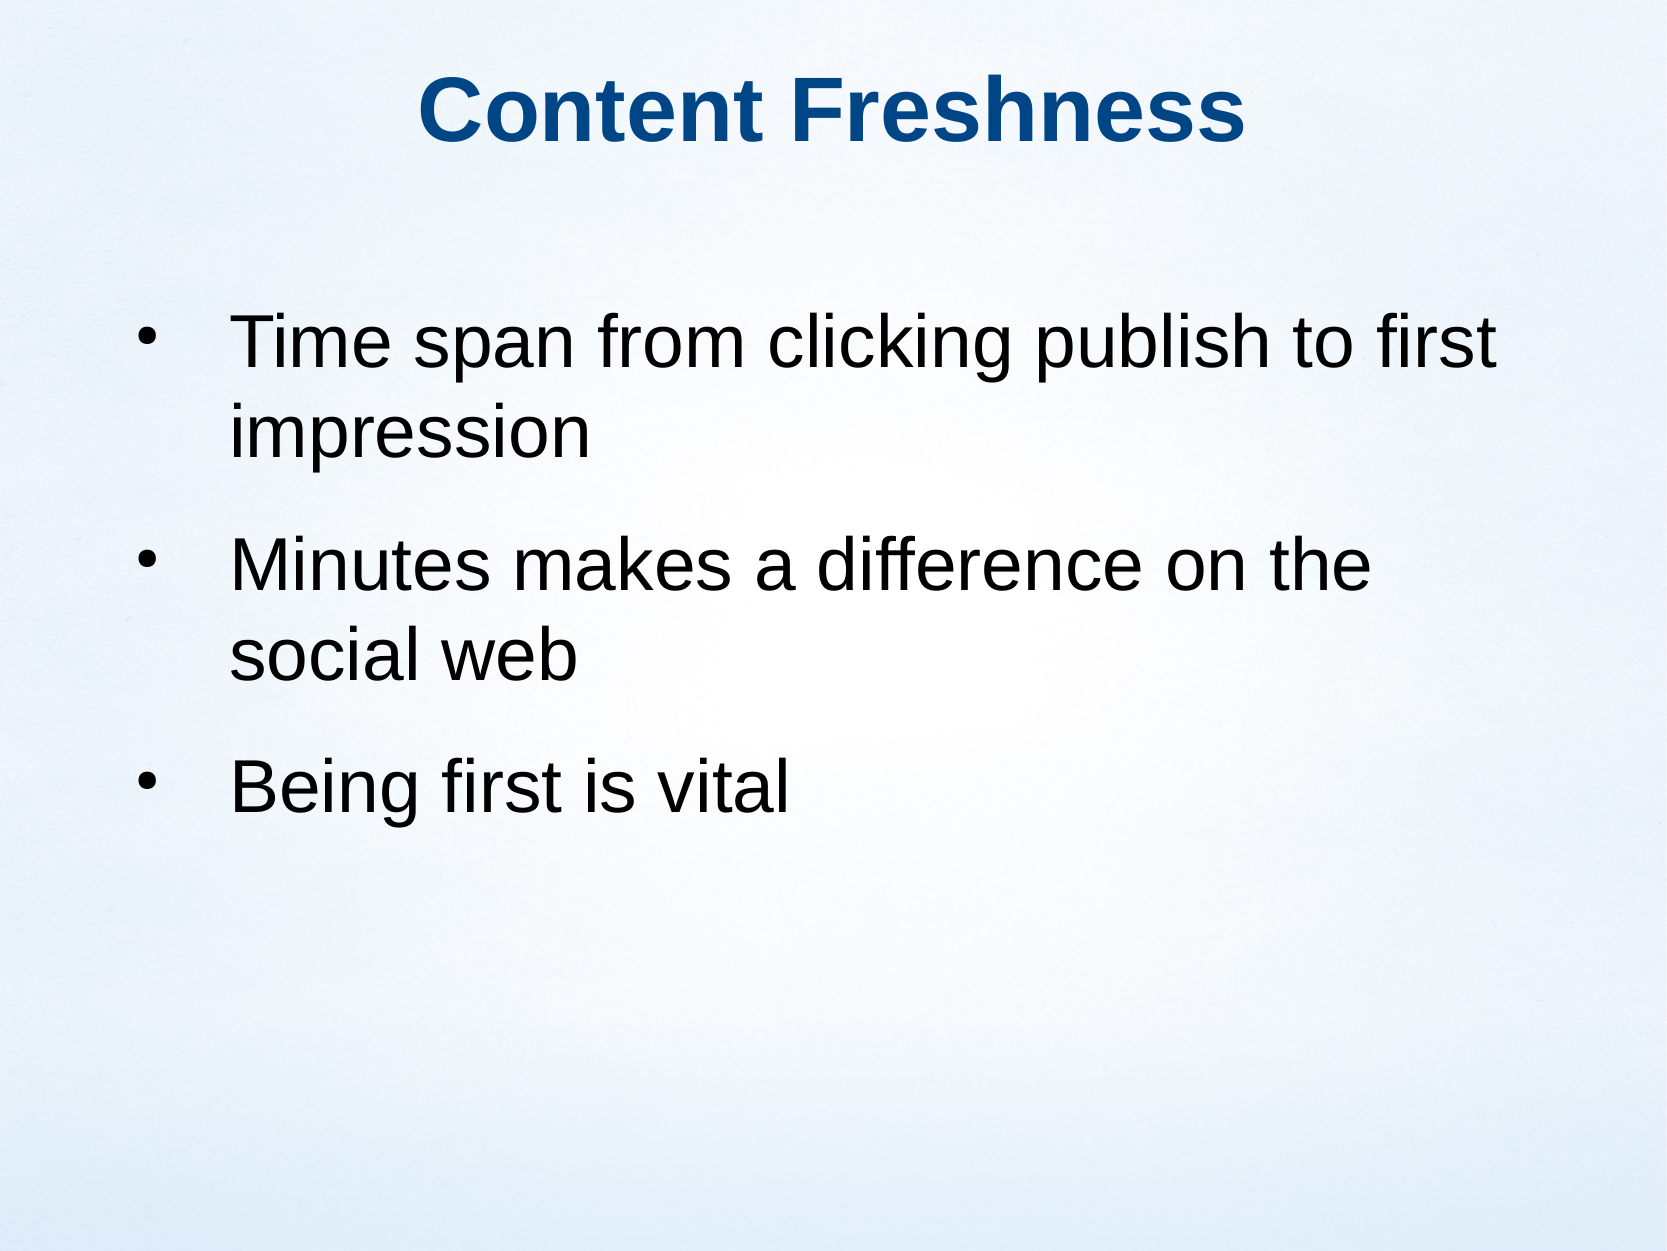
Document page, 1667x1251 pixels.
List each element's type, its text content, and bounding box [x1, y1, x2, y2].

title Content Freshness [83, 49, 1584, 259]
picture [0, 0, 1667, 1251]
list Time span from clicking publish to first impression Minutes makes a difference on the social web Being first is vital [83, 292, 1584, 1118]
